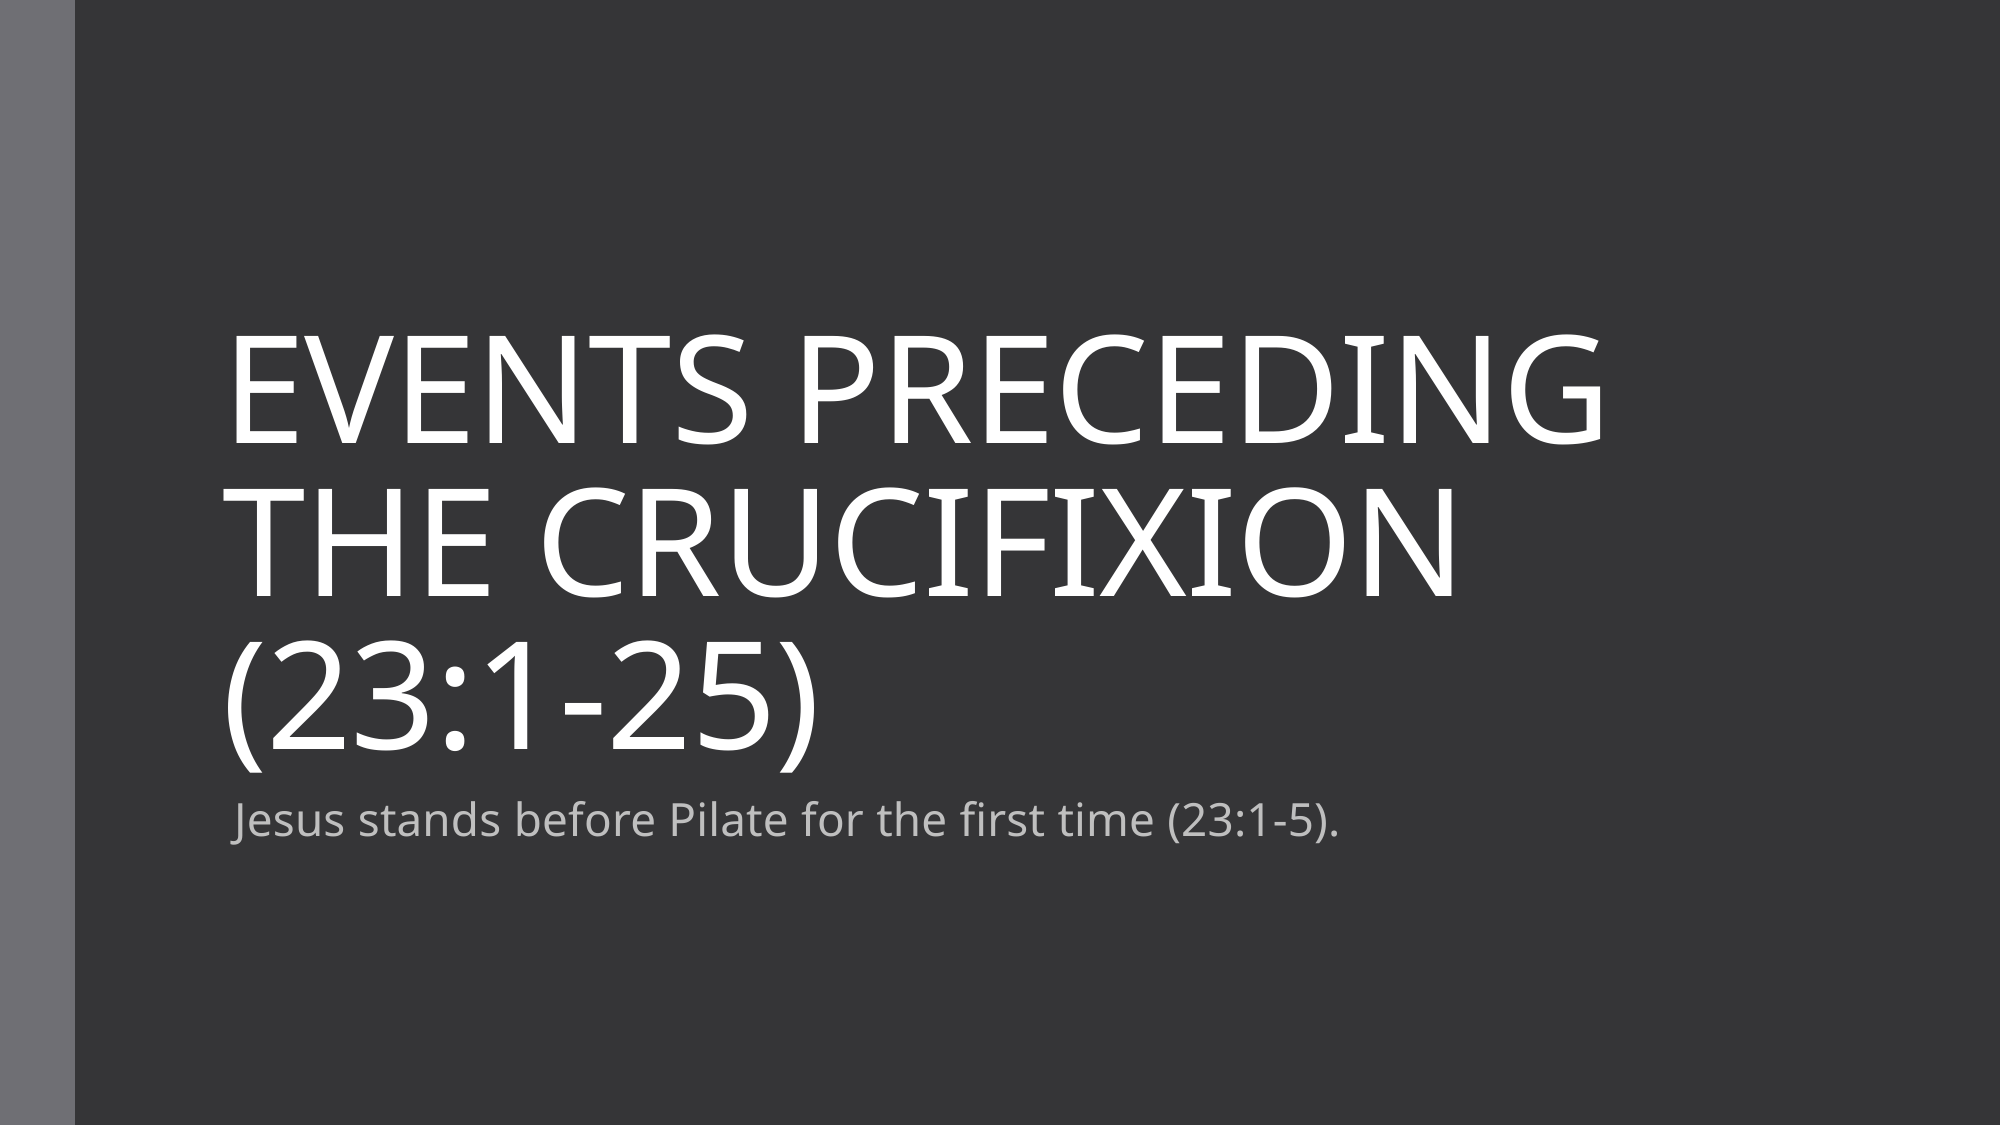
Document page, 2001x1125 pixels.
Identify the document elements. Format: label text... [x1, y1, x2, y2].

subtitle Jesus stands before Pilate for the first time (23:1-5). [206, 787, 1752, 1066]
title EVENTS PRECEDING THE CRUCIFIXION (23:1-25) [206, 124, 1752, 787]
